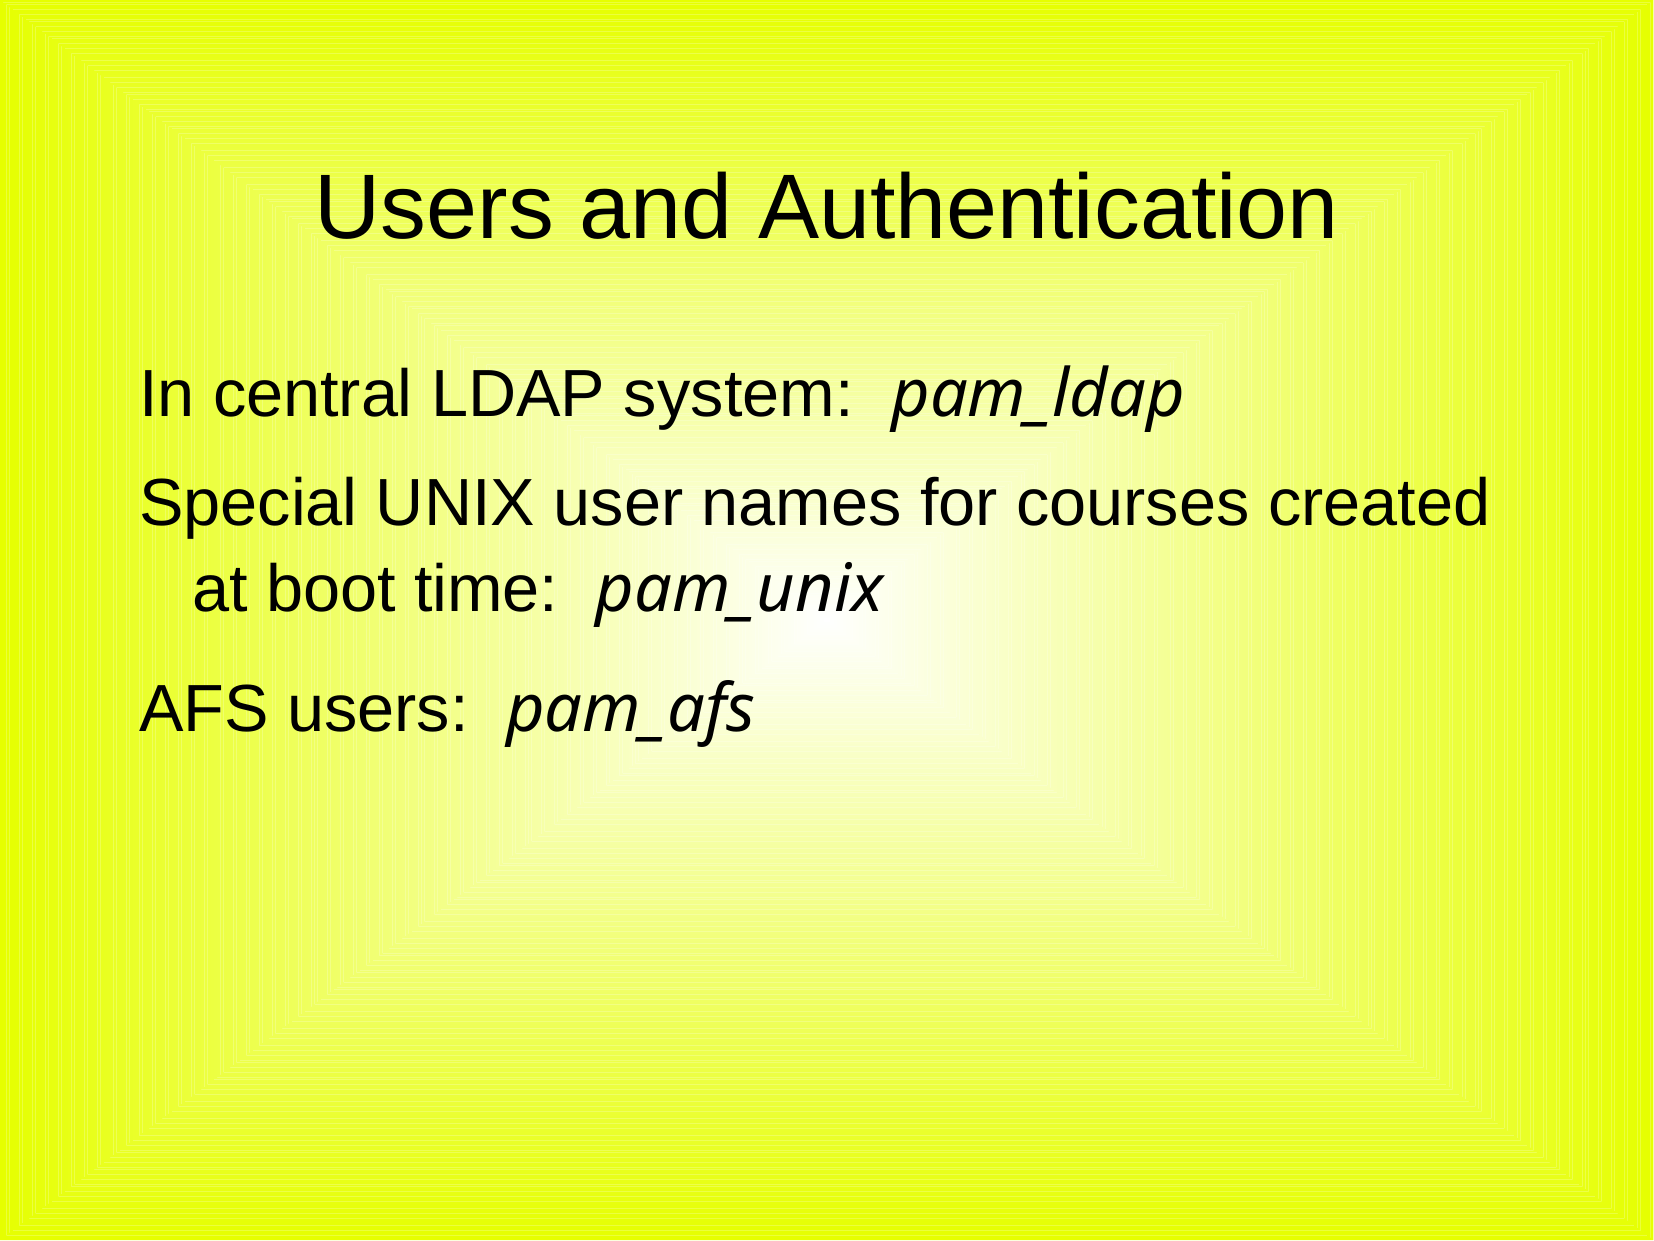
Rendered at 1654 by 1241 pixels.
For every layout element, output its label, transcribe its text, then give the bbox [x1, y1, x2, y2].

title Users and Authentication [121, 102, 1534, 311]
list In central LDAP system: pam_ldap Special UNIX user names for courses created at boot time: pam_unix AFS users: pam_afs [121, 344, 1534, 1127]
